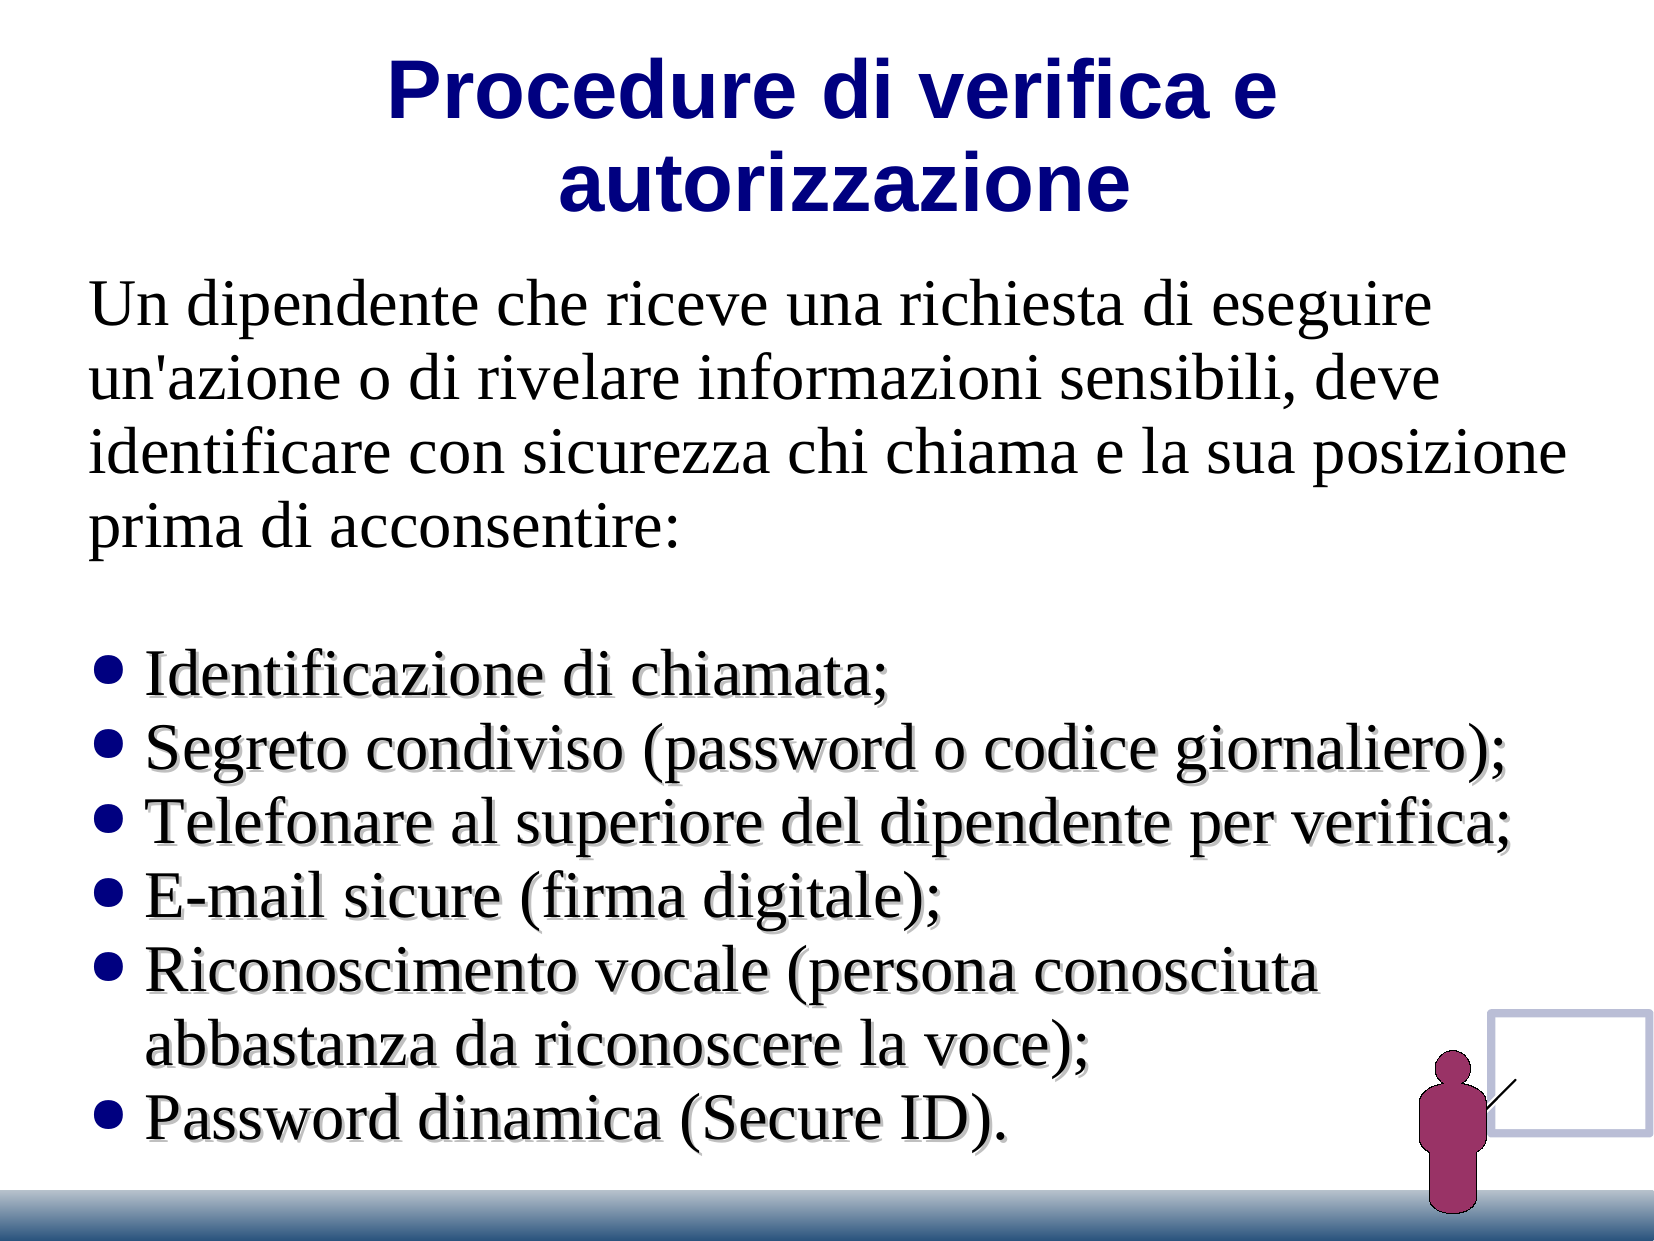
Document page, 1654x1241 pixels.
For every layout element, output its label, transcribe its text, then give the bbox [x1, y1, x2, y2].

list Un dipendente che riceve una richiesta di eseguire un'azione o di rivelare informazioni sensibili, deve identificare con sicurezza chi chiama e la sua posizione prima di acconsentire: Identificazione di chiamata; Segreto condiviso (password o codice giornaliero); Telefonare al superiore del dipendente per verifica; E-mail sicure (firma digitale); Riconoscimento vocale (persona conosciuta abbastanza da riconoscere la voce); Password dinamica (Secure ID). [88, 265, 1595, 1241]
title Procedure di verifica e autorizzazione [156, 43, 1534, 230]
